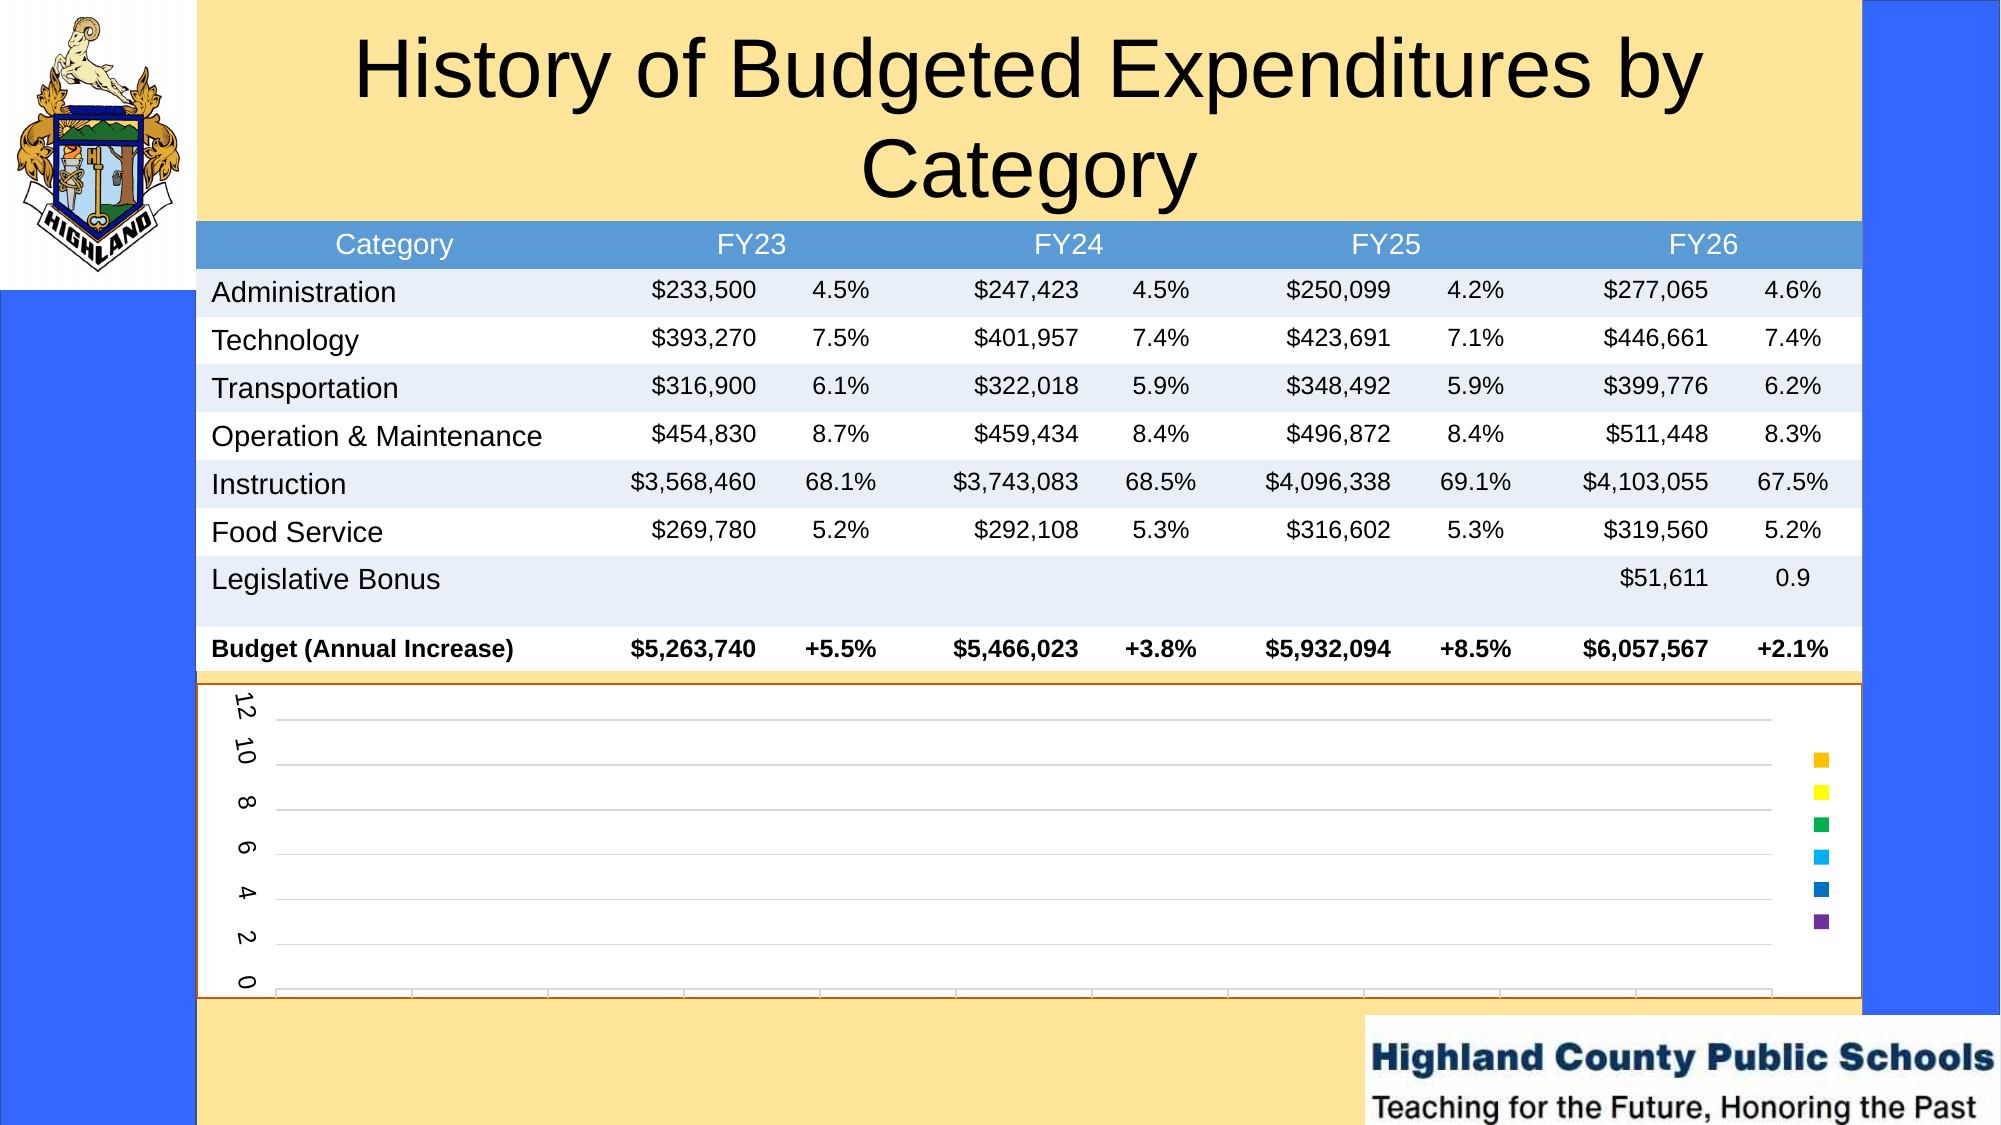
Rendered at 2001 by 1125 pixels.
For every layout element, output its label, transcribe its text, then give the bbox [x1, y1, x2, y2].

picture [0, 0, 197, 290]
title History of Budgeted Expenditures by Category [196, 7, 1863, 221]
table_cell $233,500 [593, 269, 772, 317]
table_cell $6,057,567 [1545, 627, 1724, 671]
table_cell 6.1% [772, 364, 910, 412]
table_cell $4,096,338 [1228, 460, 1407, 508]
table_cell $316,602 [1228, 508, 1407, 556]
table_cell $348,492 [1228, 364, 1407, 412]
table_cell $292,108 [910, 508, 1094, 556]
table_cell 4.5% [772, 269, 910, 317]
table_cell $277,065 [1545, 269, 1724, 317]
table_cell 4.6% [1724, 269, 1862, 317]
table_cell [1094, 556, 1228, 627]
table_cell $4,103,055 [1545, 460, 1724, 508]
table_cell 8.3% [1724, 412, 1862, 460]
table_header FY25 [1228, 221, 1545, 269]
table_cell $3,743,083 [910, 460, 1094, 508]
table_cell $322,018 [910, 364, 1094, 412]
table_cell Transportation [196, 364, 593, 412]
table_cell [772, 556, 910, 627]
table_cell $399,776 [1545, 364, 1724, 412]
table_cell $51,611 [1545, 556, 1724, 627]
table_cell +8.5% [1407, 627, 1545, 671]
table_cell 4.2% [1407, 269, 1545, 317]
table_cell $459,434 [910, 412, 1094, 460]
table_cell 7.4% [1094, 317, 1228, 364]
table_cell 5.9% [1094, 364, 1228, 412]
table_cell Food Service [196, 508, 593, 556]
table_cell 4.5% [1094, 269, 1228, 317]
table_cell 67.5% [1724, 460, 1862, 508]
table_header Category [196, 221, 593, 269]
table_cell $5,263,740 [593, 627, 772, 671]
table_cell Instruction [196, 460, 593, 508]
table_cell 5.9% [1407, 364, 1545, 412]
table_cell $3,568,460 [593, 460, 772, 508]
table_cell Budget (Annual Increase) [196, 627, 593, 671]
table_cell $423,691 [1228, 317, 1407, 364]
table_cell $393,270 [593, 317, 772, 364]
table_cell $319,560 [1545, 508, 1724, 556]
table_cell $5,466,023 [910, 627, 1094, 671]
table_cell $247,423 [910, 269, 1094, 317]
table_header FY24 [910, 221, 1228, 269]
table_cell $446,661 [1545, 317, 1724, 364]
table_cell [593, 556, 772, 627]
table_cell 68.1% [772, 460, 910, 508]
table_cell [1407, 556, 1545, 627]
table_cell +2.1% [1724, 627, 1862, 671]
table_cell Legislative Bonus [196, 556, 593, 627]
table_cell $316,900 [593, 364, 772, 412]
table_cell 5.3% [1094, 508, 1228, 556]
table_cell 7.1% [1407, 317, 1545, 364]
table_cell [1228, 556, 1407, 627]
table_cell 7.5% [772, 317, 910, 364]
table_cell Administration [196, 269, 593, 317]
chart [196, 683, 1863, 1000]
table_cell $401,957 [910, 317, 1094, 364]
table_cell Technology [196, 317, 593, 364]
table_cell 6.2% [1724, 364, 1862, 412]
table_cell 5.2% [772, 508, 910, 556]
table_cell 8.4% [1094, 412, 1228, 460]
table_cell 68.5% [1094, 460, 1228, 508]
table_cell 8.7% [772, 412, 910, 460]
table_cell $511,448 [1545, 412, 1724, 460]
table_header FY23 [593, 221, 910, 269]
table_cell Operation & Maintenance [196, 412, 593, 460]
table_cell 7.4% [1724, 317, 1862, 364]
table_cell $5,932,094 [1228, 627, 1407, 671]
table_cell 5.2% [1724, 508, 1862, 556]
table_header FY26 [1545, 221, 1862, 269]
table_cell $454,830 [593, 412, 772, 460]
table_cell $496,872 [1228, 412, 1407, 460]
table_cell 0.9 [1724, 556, 1862, 627]
table_cell +3.8% [1094, 627, 1228, 671]
table_cell $269,780 [593, 508, 772, 556]
table_cell +5.5% [772, 627, 910, 671]
table_cell $250,099 [1228, 269, 1407, 317]
table_cell 5.3% [1407, 508, 1545, 556]
table_cell 69.1% [1407, 460, 1545, 508]
picture [1365, 1015, 2000, 1125]
table_cell [910, 556, 1094, 627]
table_cell 8.4% [1407, 412, 1545, 460]
